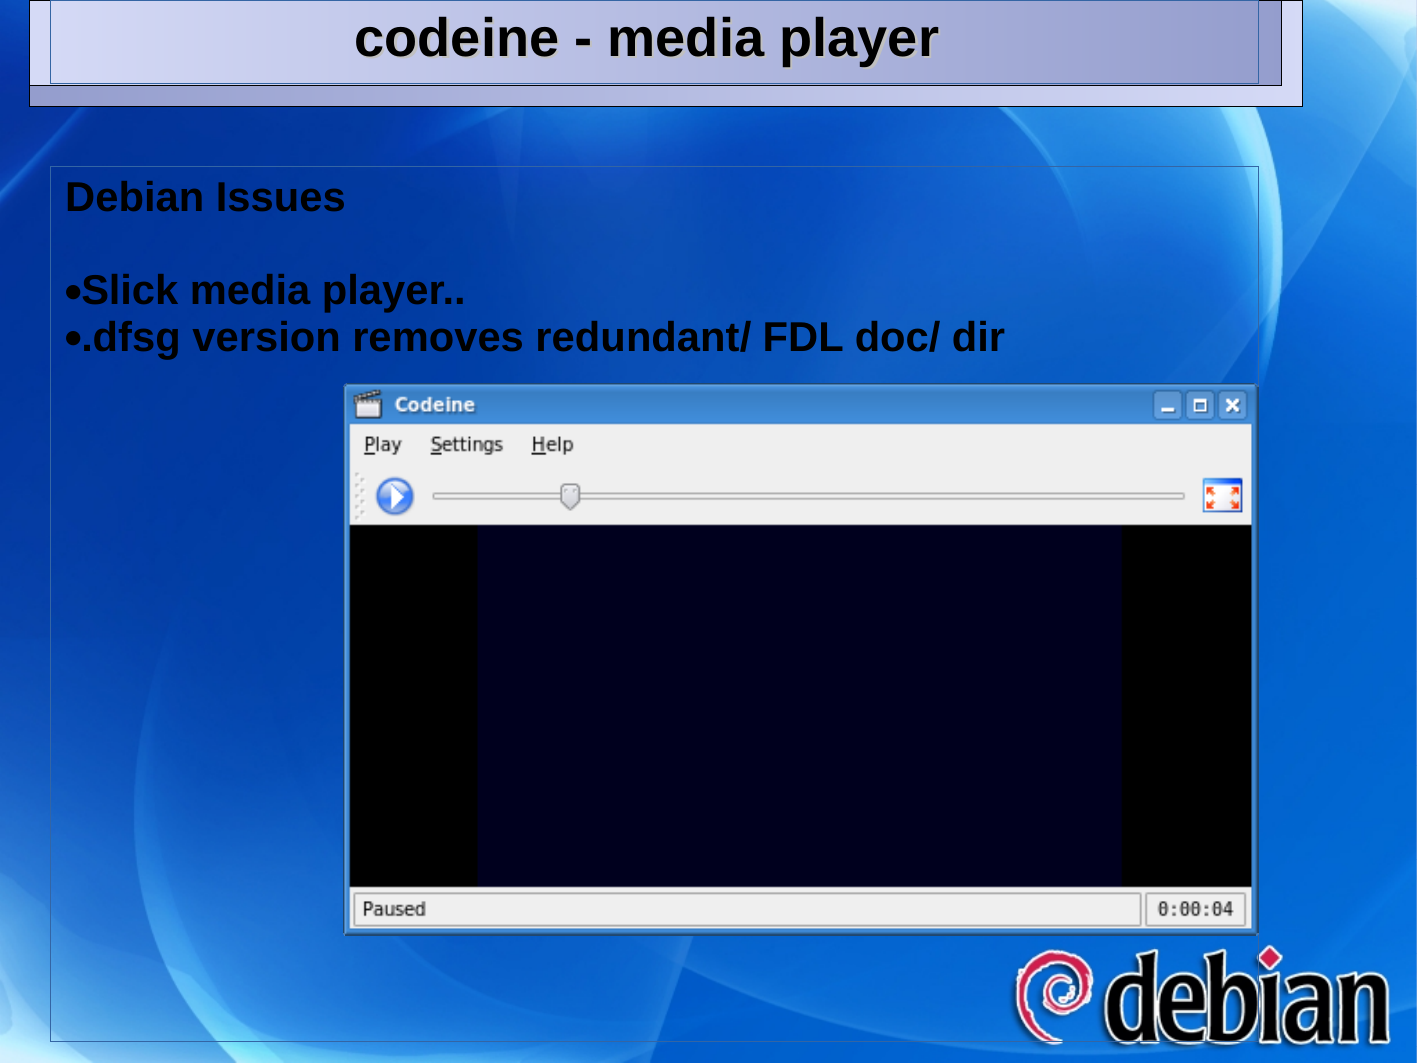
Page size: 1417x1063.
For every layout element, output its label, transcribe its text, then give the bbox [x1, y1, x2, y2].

text_box Debian Issues Slick media player.. .dfsg version removes redundant/ FDL doc/ dir [50, 166, 1259, 1042]
picture [0, 0, 1417, 1063]
text_box [29, 0, 1303, 107]
text_box codeine - media player [50, 0, 1259, 84]
